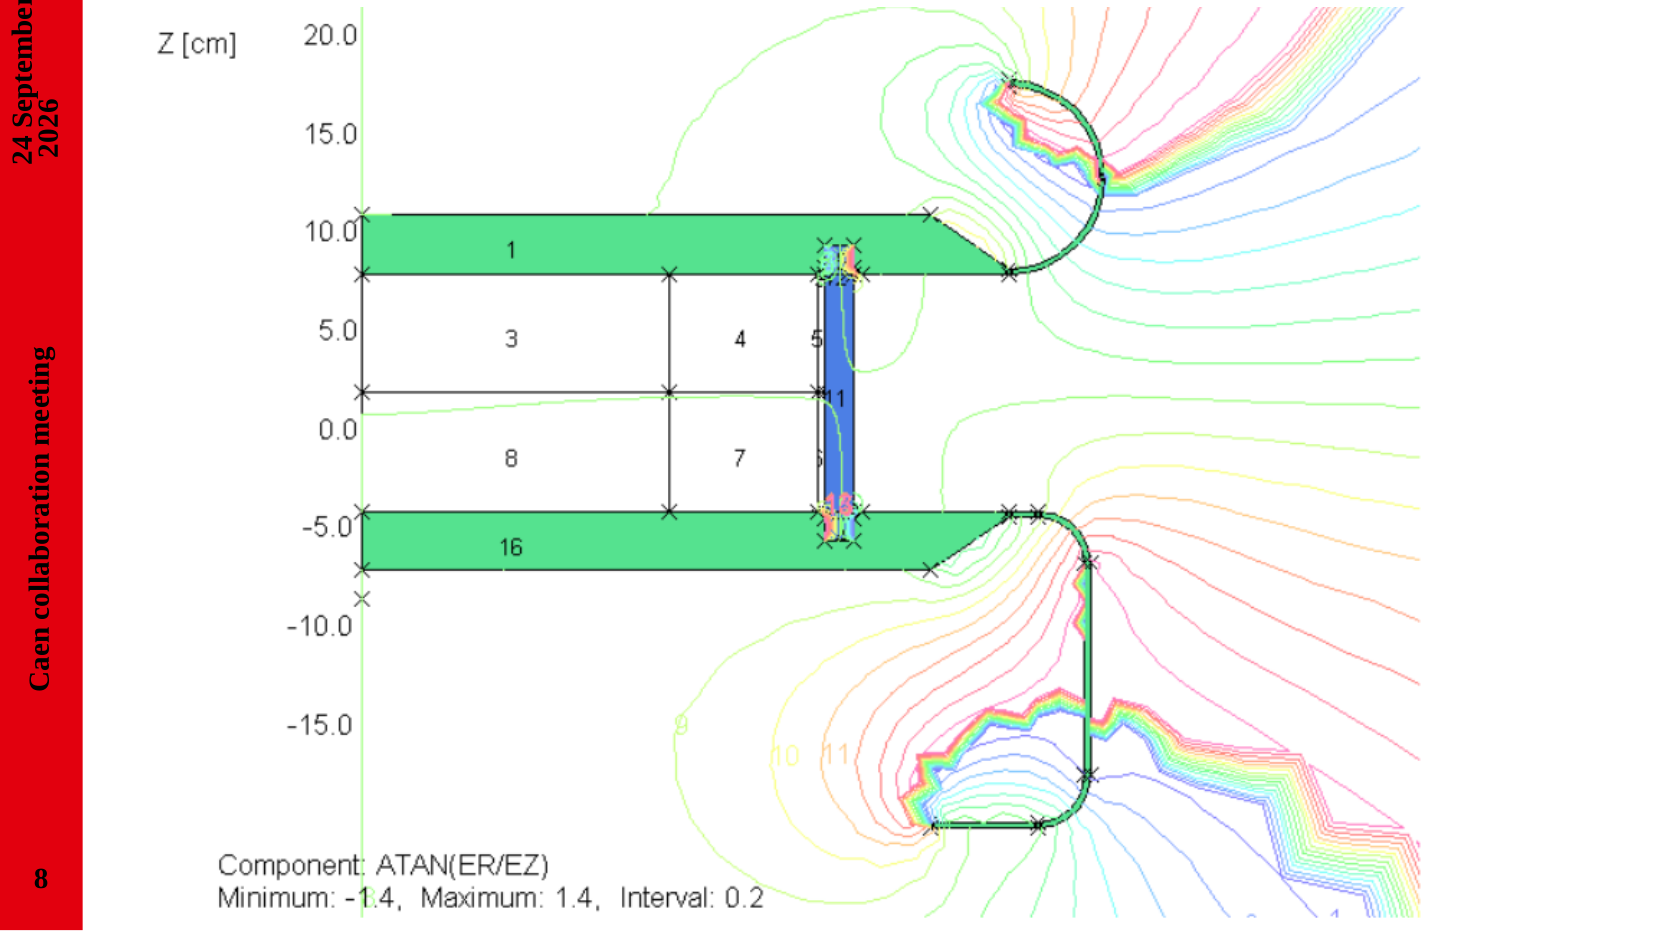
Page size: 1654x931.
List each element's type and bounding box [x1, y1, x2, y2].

picture [103, 7, 1595, 931]
